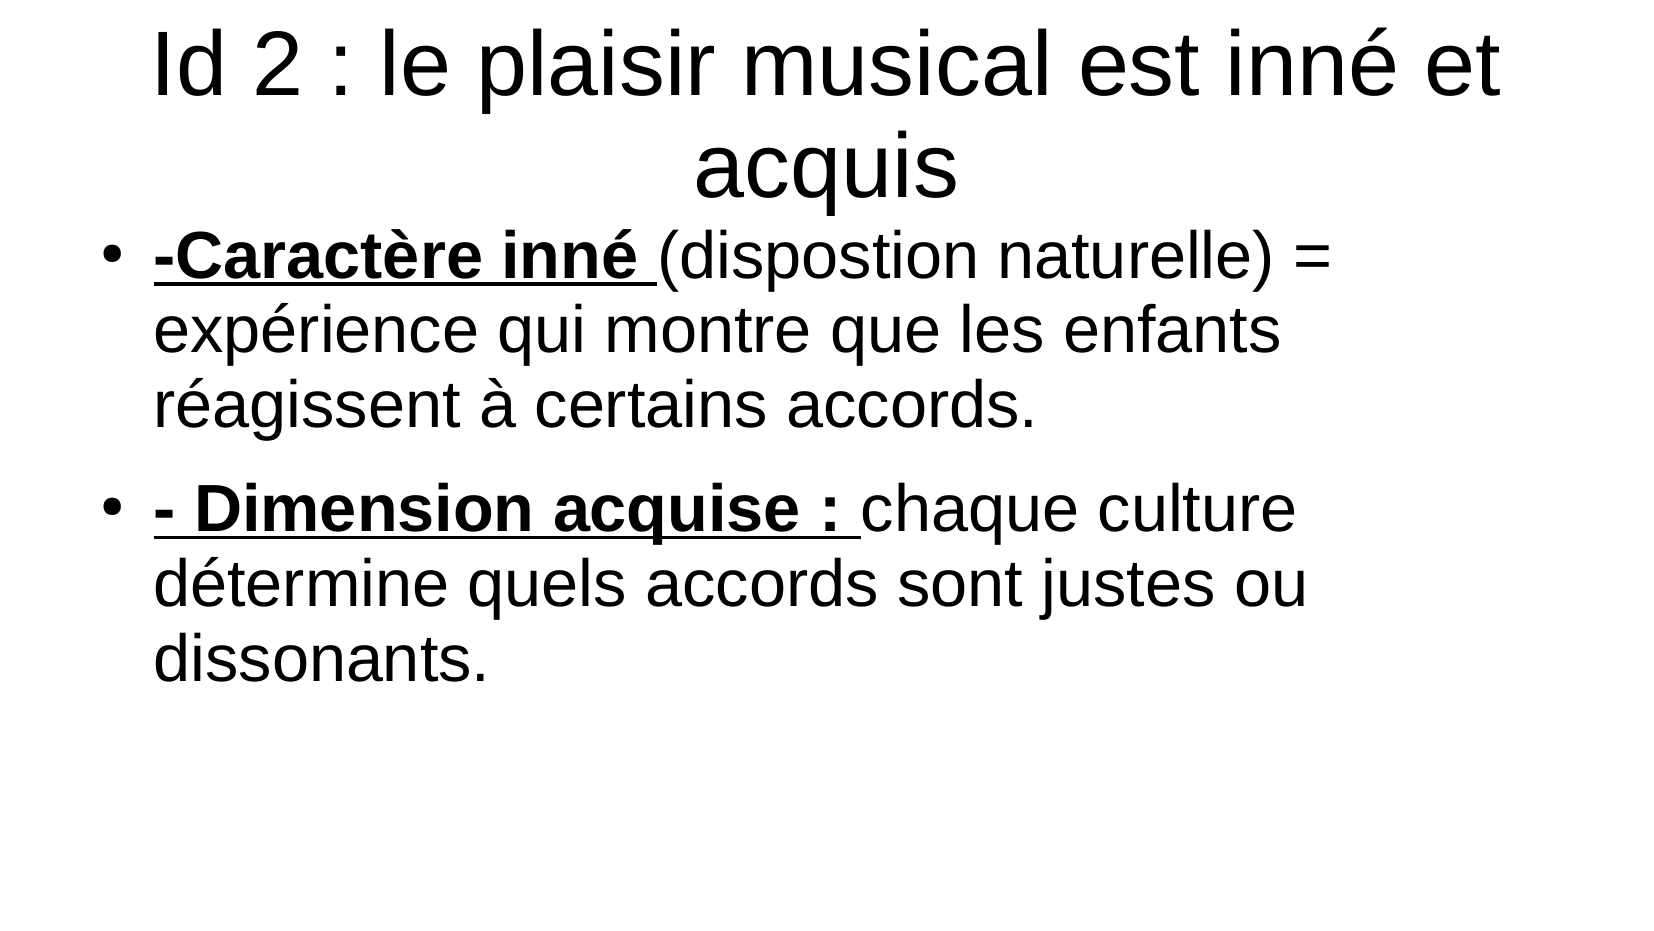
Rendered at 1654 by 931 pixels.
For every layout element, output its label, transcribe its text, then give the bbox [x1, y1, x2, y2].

title Id 2 : le plaisir musical est inné et acquis [82, 12, 1571, 217]
list -Caractère inné (dispostion naturelle) = expérience qui montre que les enfants réagissent à certains accords. - Dimension acquise : chaque culture détermine quels accords sont justes ou dissonants. [82, 217, 1571, 758]
